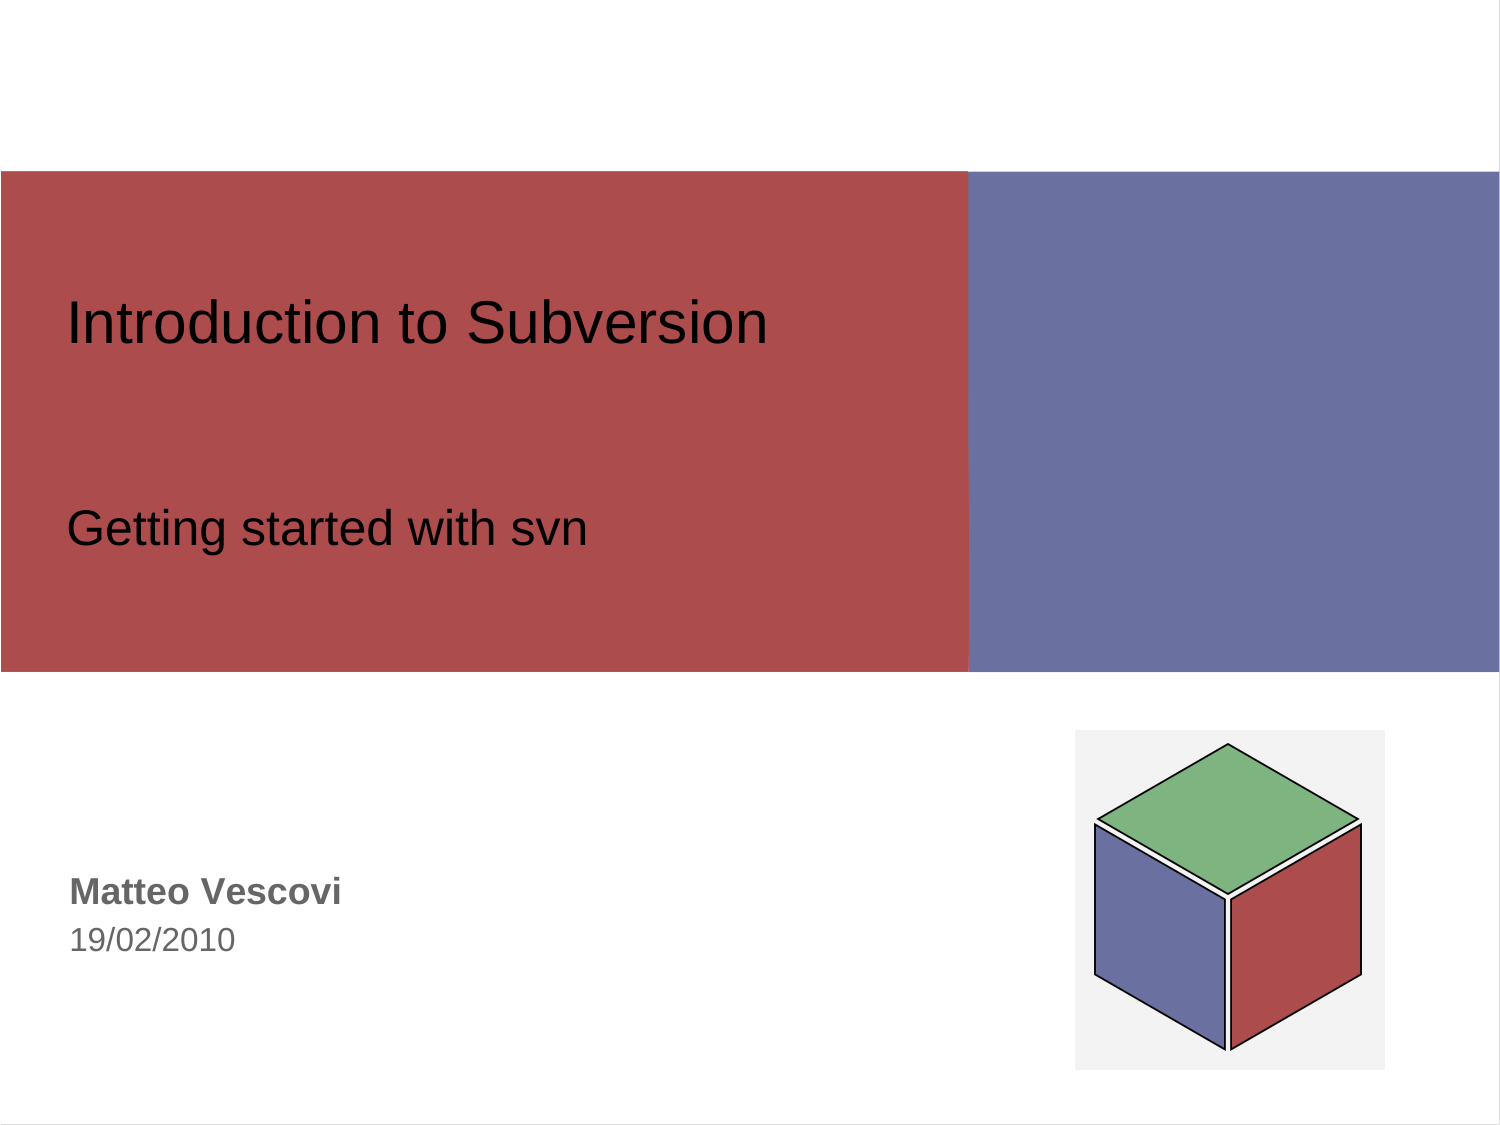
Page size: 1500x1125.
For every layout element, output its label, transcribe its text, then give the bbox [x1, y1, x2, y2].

picture [0, 0, 1500, 1125]
text_box Getting started with svn [66, 500, 971, 620]
title Introduction to Subversion [66, 285, 969, 360]
text_box Matteo Vescovi 19/02/2010 [69, 866, 343, 959]
